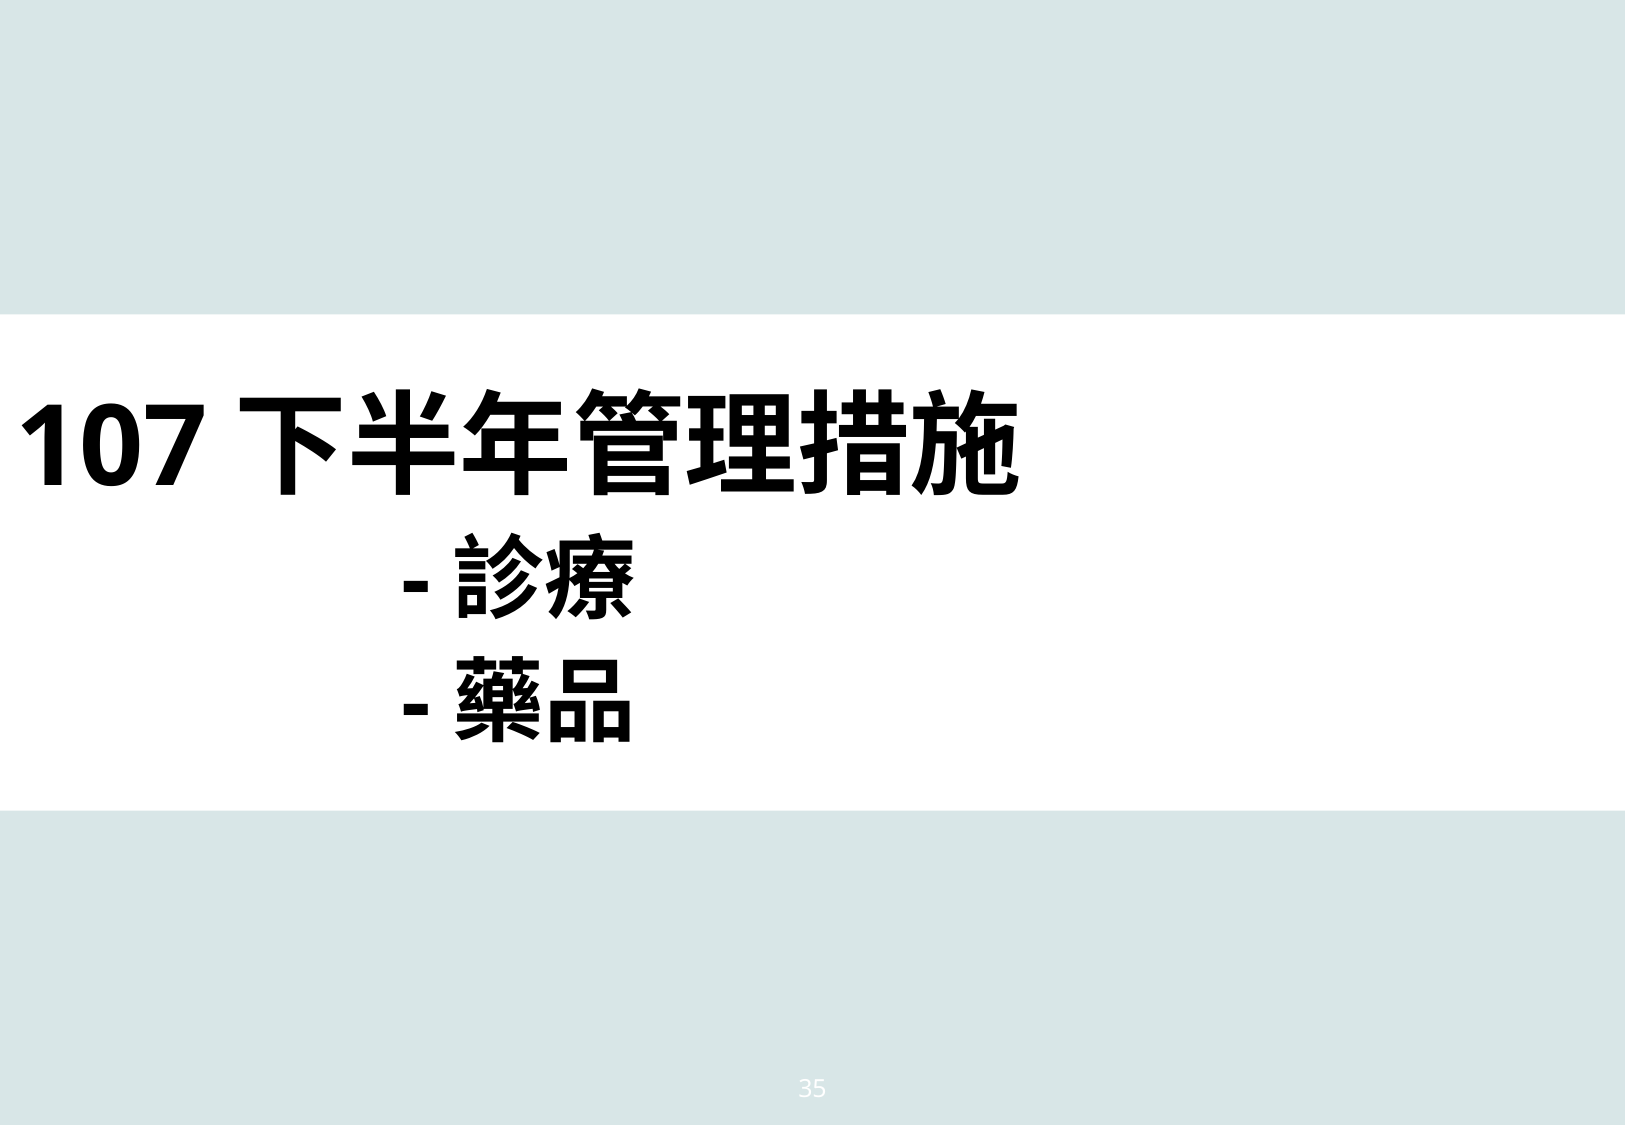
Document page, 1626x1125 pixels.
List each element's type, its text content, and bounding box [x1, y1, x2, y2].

list 107下半年管理措施 -診療 -藥品 [0, 314, 1625, 811]
text_box <編號> [771, 1057, 854, 1125]
